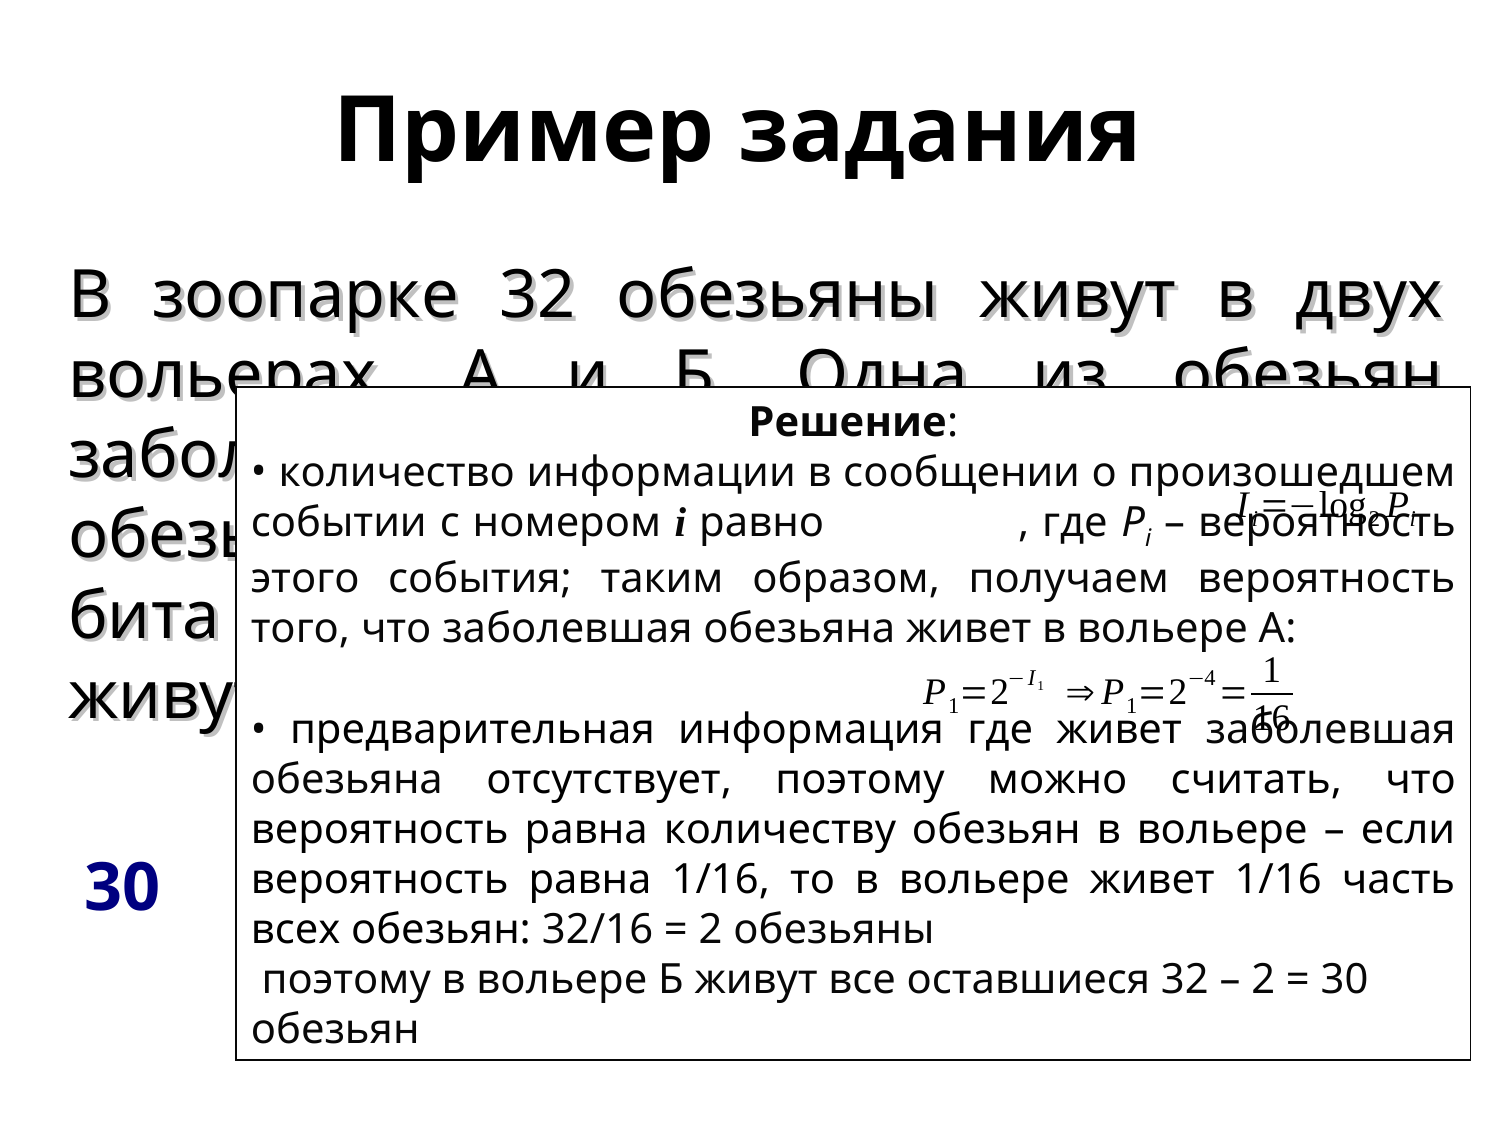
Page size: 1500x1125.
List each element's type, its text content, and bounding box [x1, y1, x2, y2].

text_box Решение: количество информации в сообщении о произошедшем событии с номером i равно , где Pi – вероятность этого события; таким образом, получаем вероятность того, что заболевшая обезьяна живет в вольере А: предварительная информация где живет заболевшая обезьяна отсутствует, поэтому можно считать, что вероятность равна количеству обезьян в вольере – если вероятность равна 1/16, то в вольере живет 1/16 часть всех обезьян: 32/16 = 2 обезьяны поэтому в вольере Б живут все оставшиеся 32 – 2 = 30 обезьян [236, 386, 1471, 1060]
list В зоопарке 32 обезьяны живут в двух вольерах, А и Б. Одна из обезьян заболела. Сообщение «Заболевшая обезьяна живет в вольере А» содержит 4 бита информации. Сколько обезьян живут в вольере Б? 30 [53, 243, 1459, 1083]
chart [1228, 484, 1423, 532]
title Пример задания [75, 62, 1426, 243]
chart [915, 649, 1301, 739]
